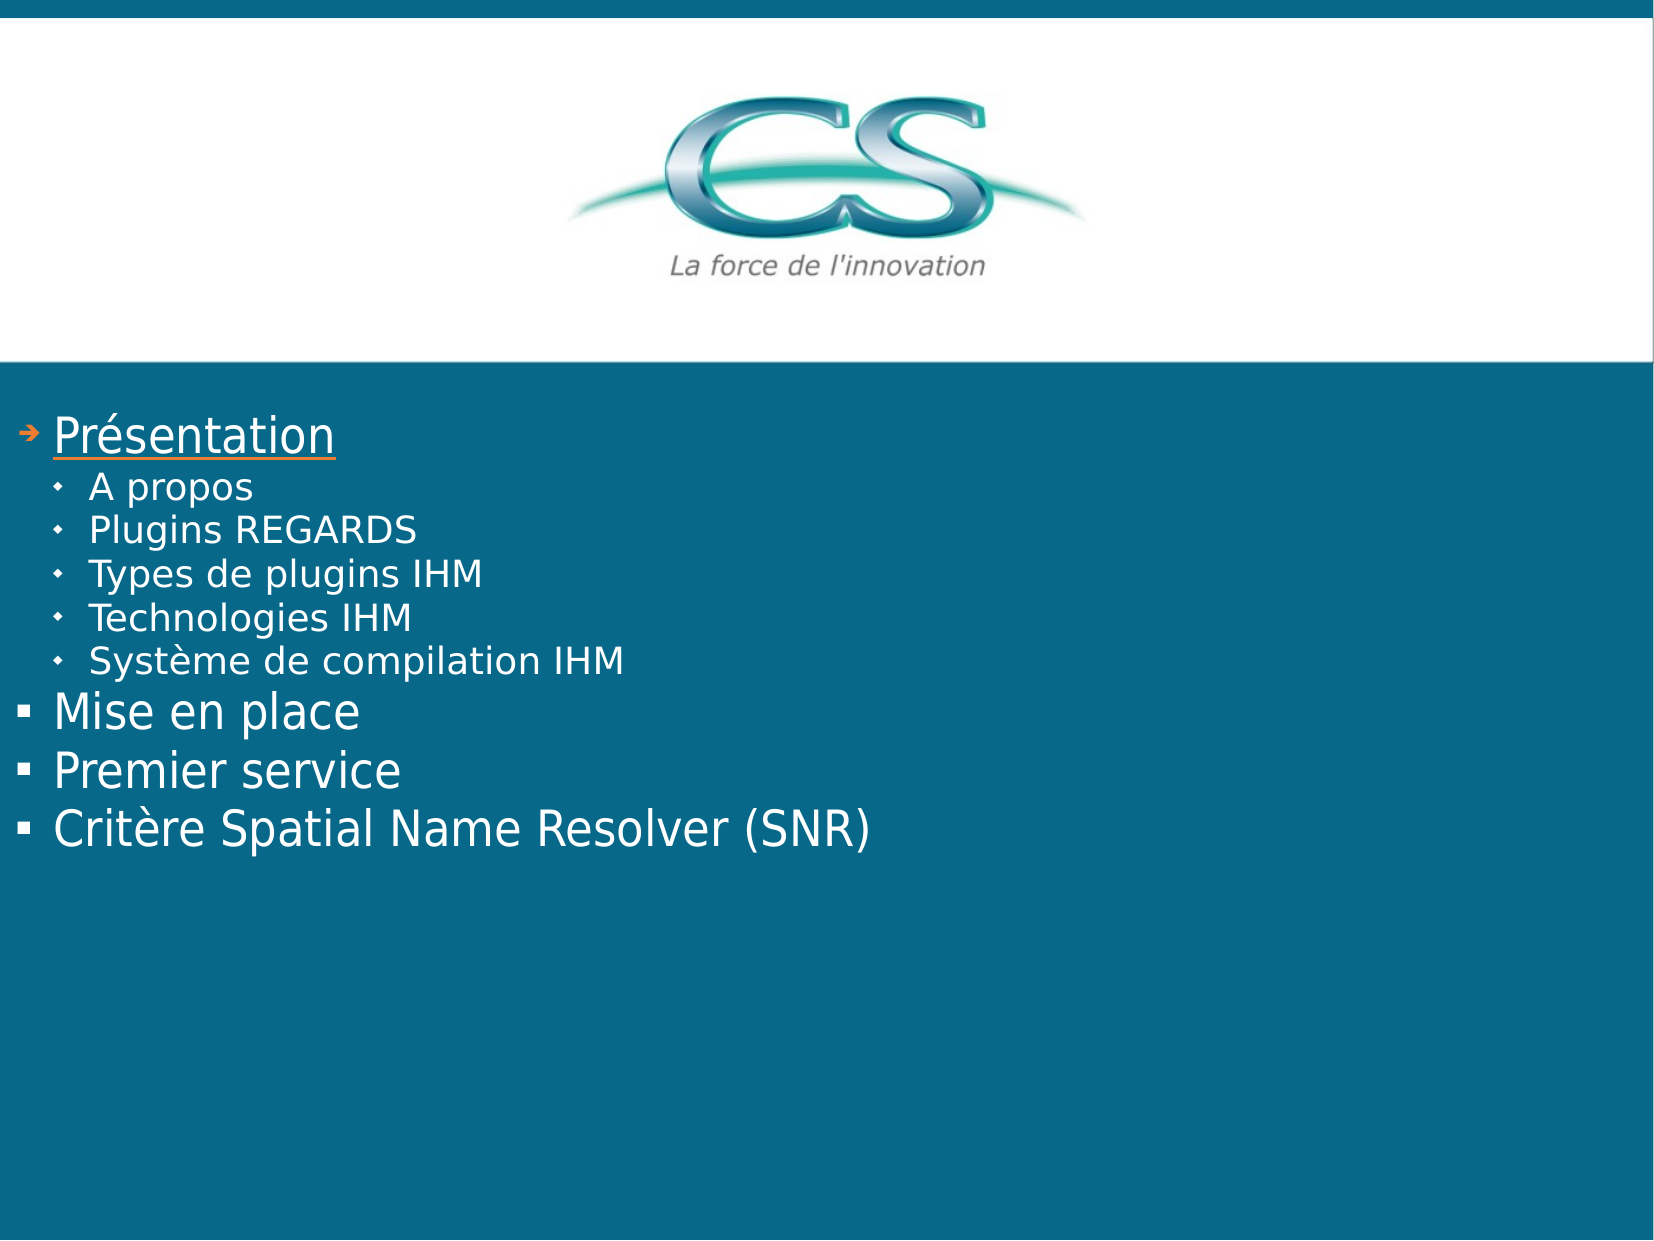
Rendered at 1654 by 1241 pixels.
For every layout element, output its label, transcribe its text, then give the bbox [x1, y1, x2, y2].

text_box Présentation A propos Plugins REGARDS Types de plugins IHM Technologies IHM Système de compilation IHM Mise en place Premier service Critère Spatial Name Resolver (SNR) [17, 407, 1630, 1188]
picture [0, 19, 1654, 363]
